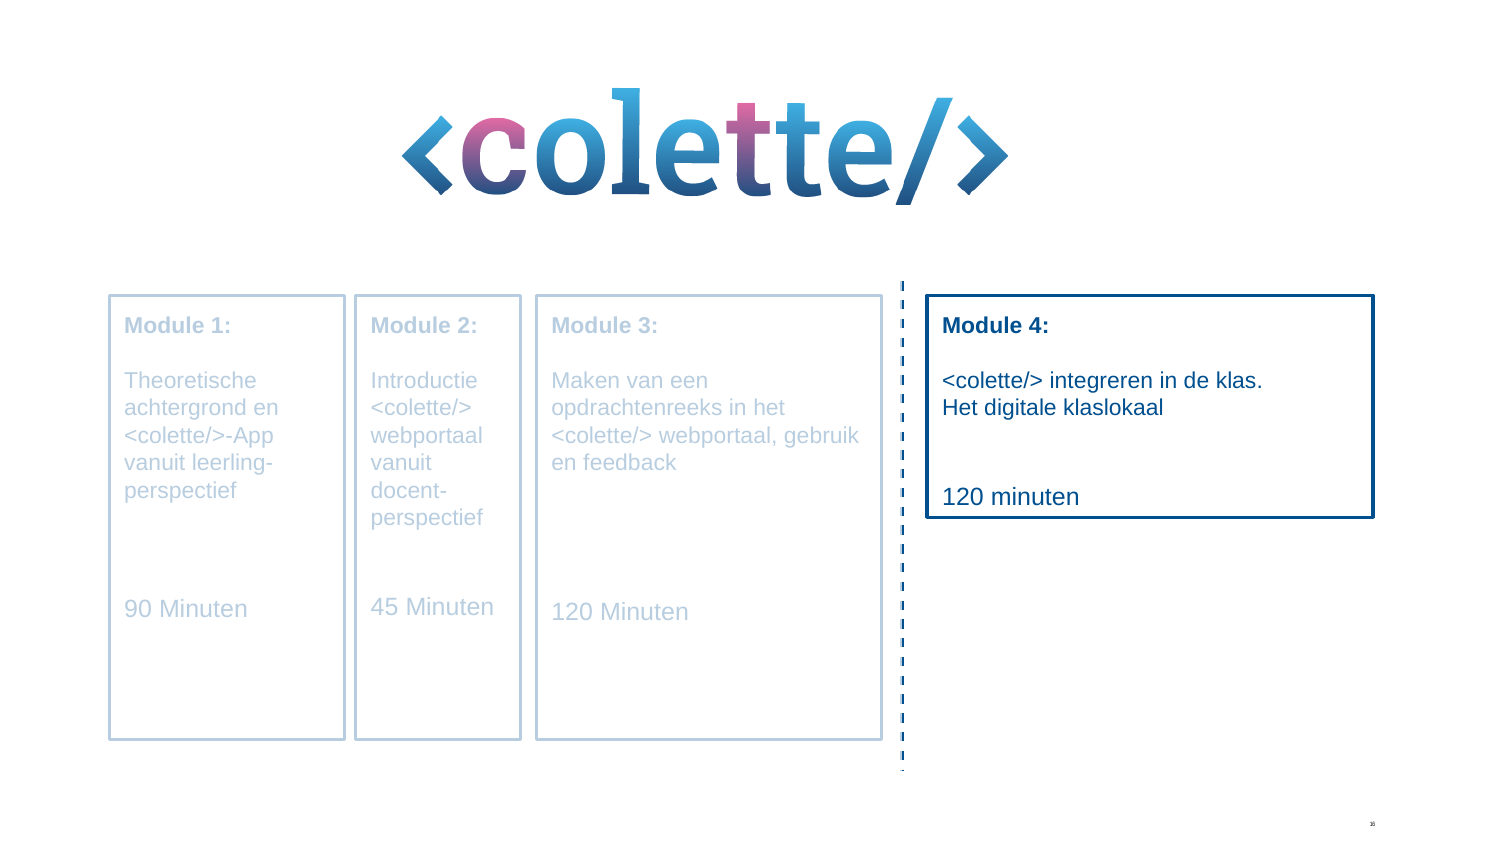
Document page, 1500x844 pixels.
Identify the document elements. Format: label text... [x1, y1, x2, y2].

text_box Module 4: <colette/> integreren in de klas. Het digitale klaslokaal 120 minuten [926, 295, 1374, 518]
text_box 16 [1364, 819, 1478, 833]
text_box [82, 243, 902, 771]
picture [306, 13, 1103, 279]
